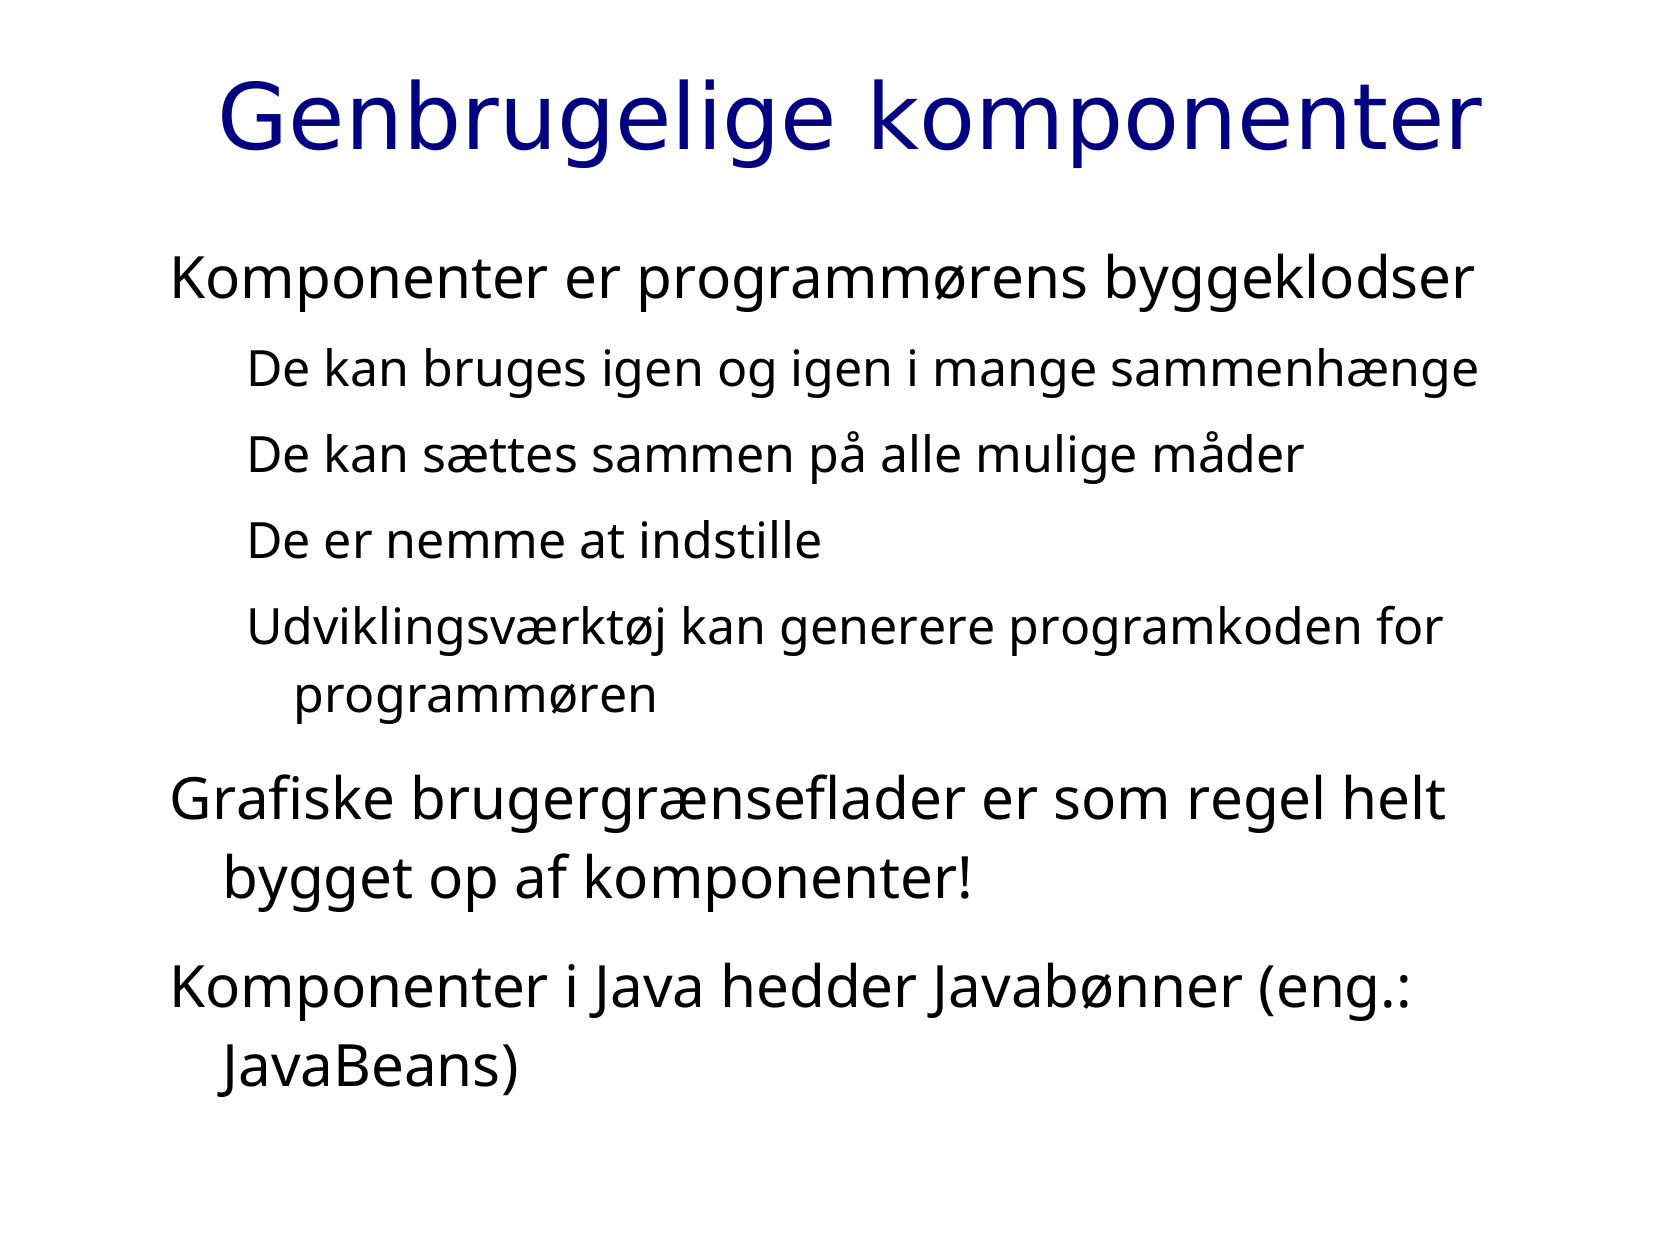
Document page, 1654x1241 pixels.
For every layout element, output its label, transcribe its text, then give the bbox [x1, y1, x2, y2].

title Genbrugelige komponenter [156, 14, 1534, 222]
list Komponenter er programmørens byggeklodser De kan bruges igen og igen i mange sammenhænge De kan sættes sammen på alle mulige måder De er nemme at indstille Udviklingsværktøj kan generere programkoden for programmøren Grafiske brugergrænseflader er som regel helt bygget op af komponenter! Komponenter i Java hedder Javabønner (eng.: JavaBeans) [151, 236, 1532, 986]
